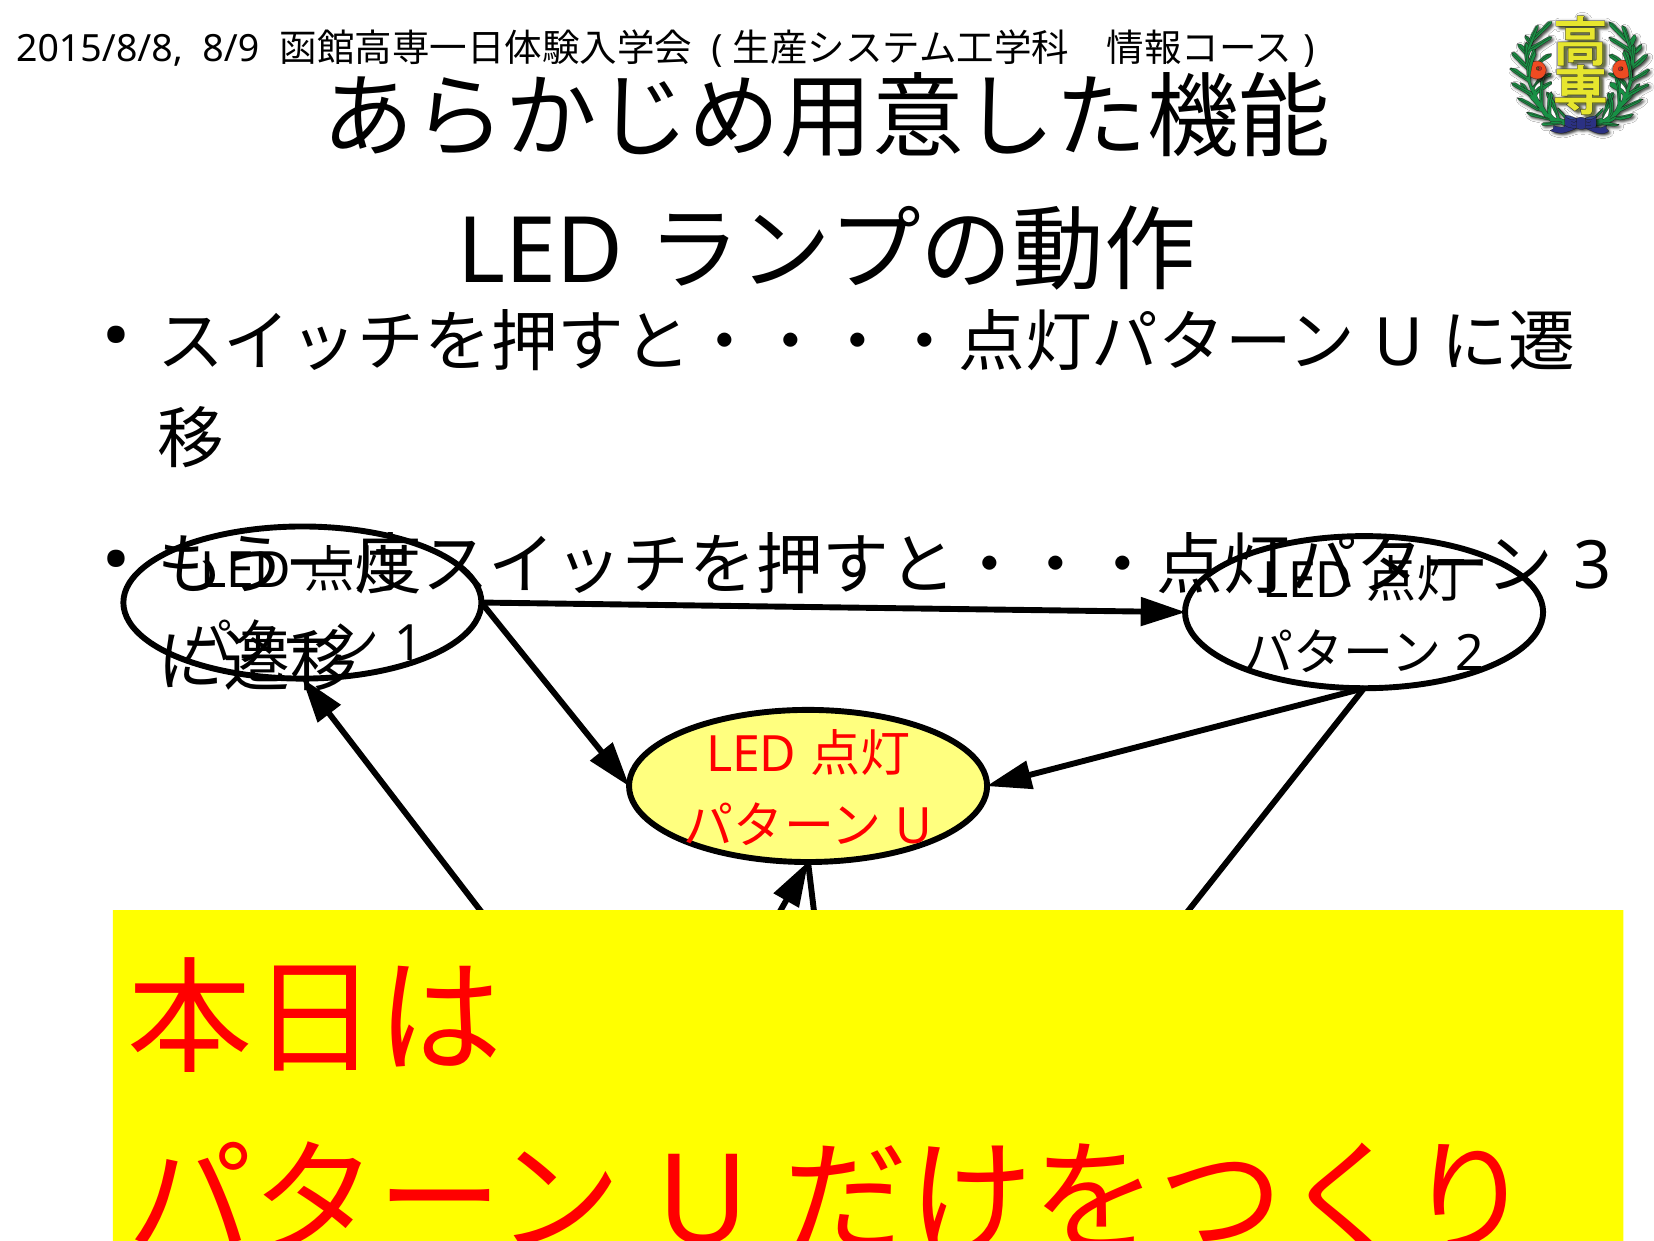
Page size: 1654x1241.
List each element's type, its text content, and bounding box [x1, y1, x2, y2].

title あらかじめ用意した機能 LEDランプの動作 [82, 73, 1571, 281]
picture [1506, 0, 1654, 157]
text_box LED点灯 パターン1 [123, 526, 482, 679]
text_box LED点灯 パターンU [629, 709, 988, 863]
text_box LED点灯 パターン2 [1185, 536, 1544, 689]
list スイッチを押すと・・・・点灯パターンUに遷移 もう一度スイッチを押すと・・・点灯パターン3に遷移 [86, 288, 1630, 518]
text_box 本日は パターンUだけをつくります [112, 910, 1624, 1176]
